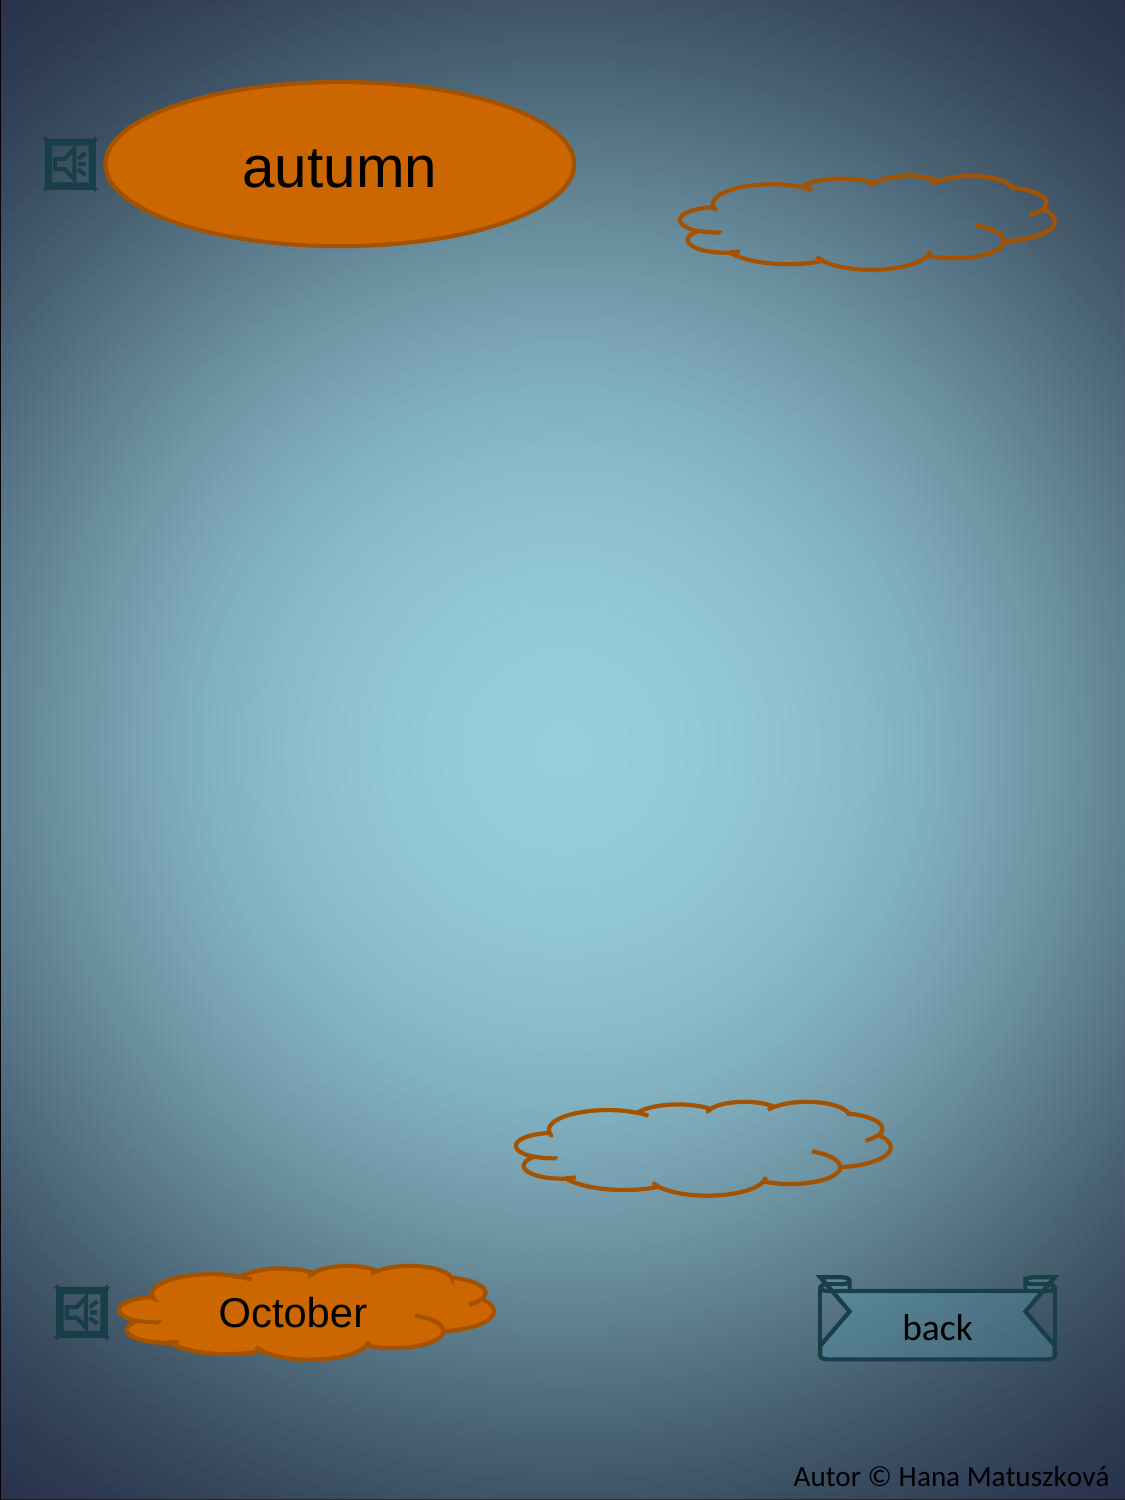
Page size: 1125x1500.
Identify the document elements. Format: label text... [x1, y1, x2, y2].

picture [0, 0, 1125, 1500]
text_box autumn [105, 82, 575, 247]
text_box October [119, 1265, 494, 1360]
text_box back [820, 1277, 1055, 1360]
text_box Autor © Hana Matuszková [778, 1449, 1125, 1500]
